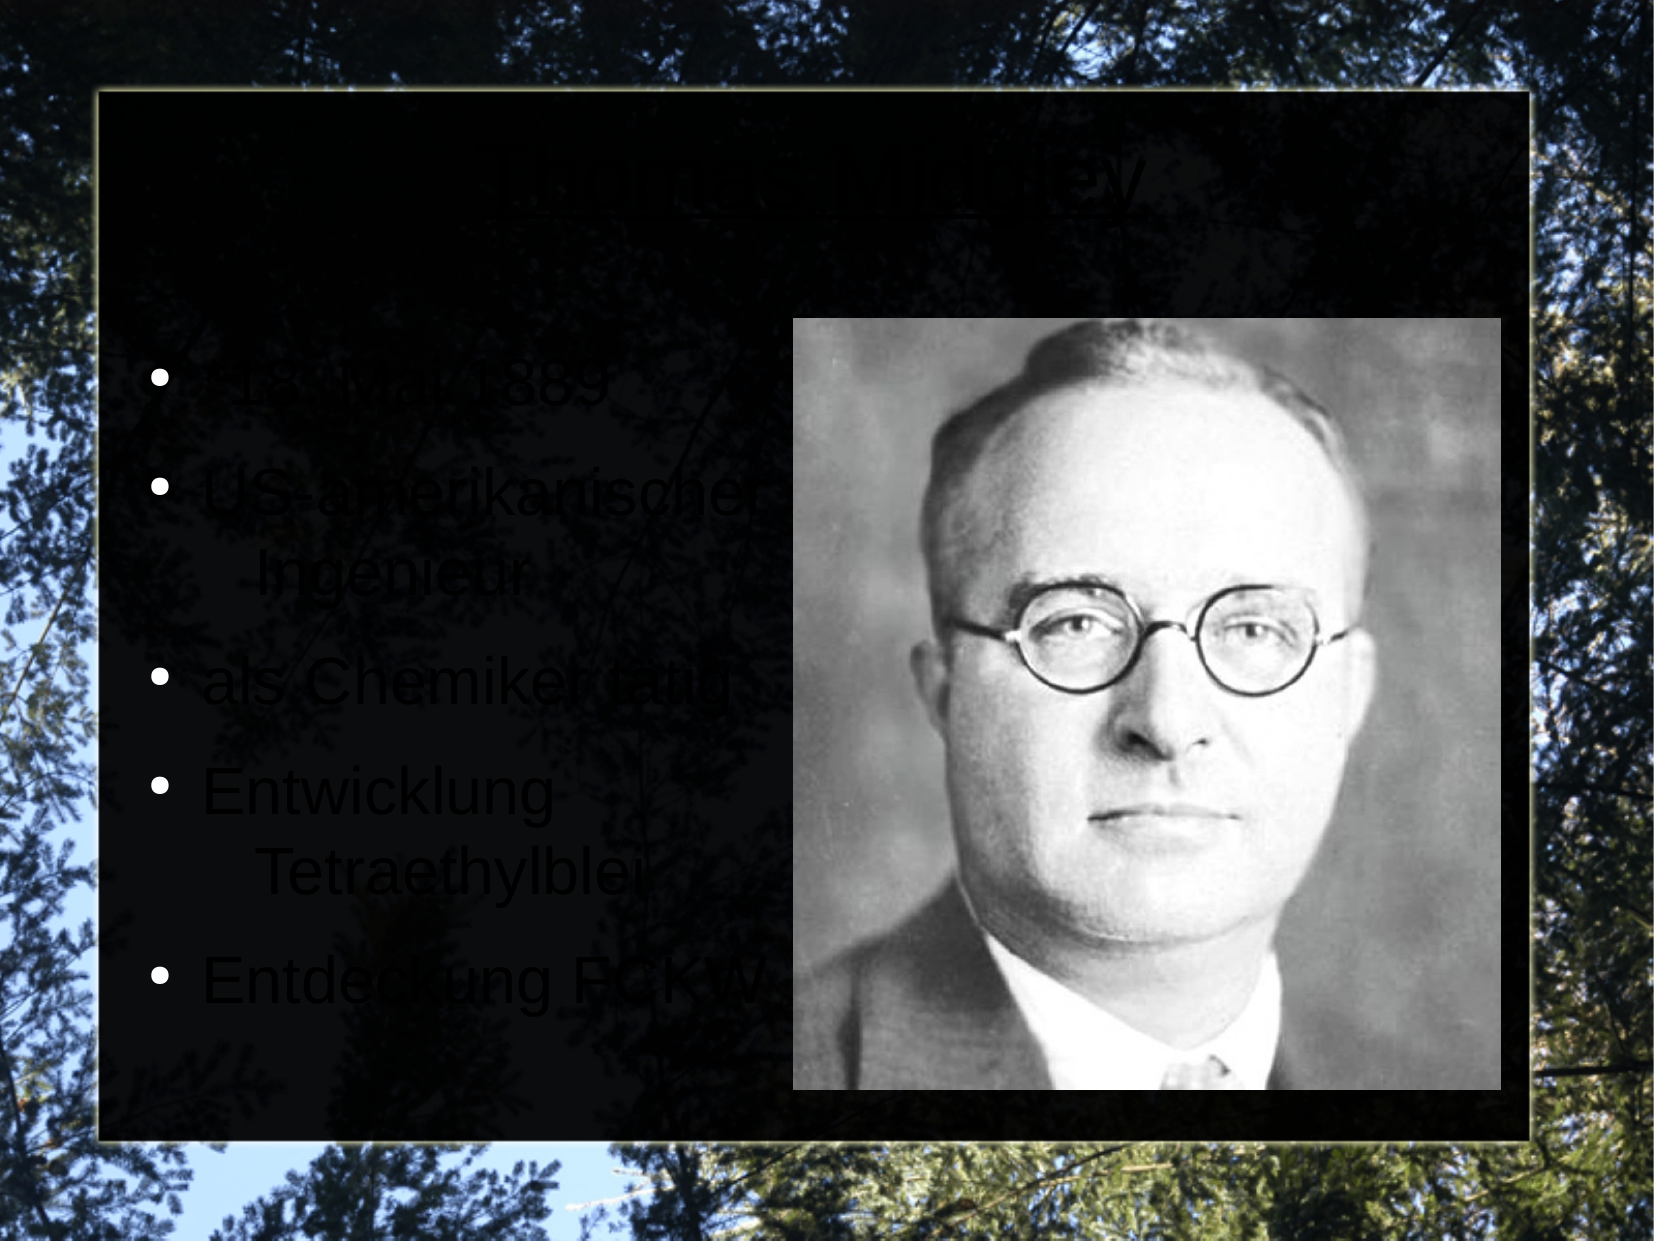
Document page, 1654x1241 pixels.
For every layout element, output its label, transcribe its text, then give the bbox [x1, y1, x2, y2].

picture [793, 318, 1501, 1090]
list *18. Mai 1889 US-amerikanischer Ingenieur als Chemiker tätig Entwicklung Tetraethylblei Entdeckung FCKW [112, 338, 819, 1171]
title Thomas Midgley [88, 88, 1536, 257]
